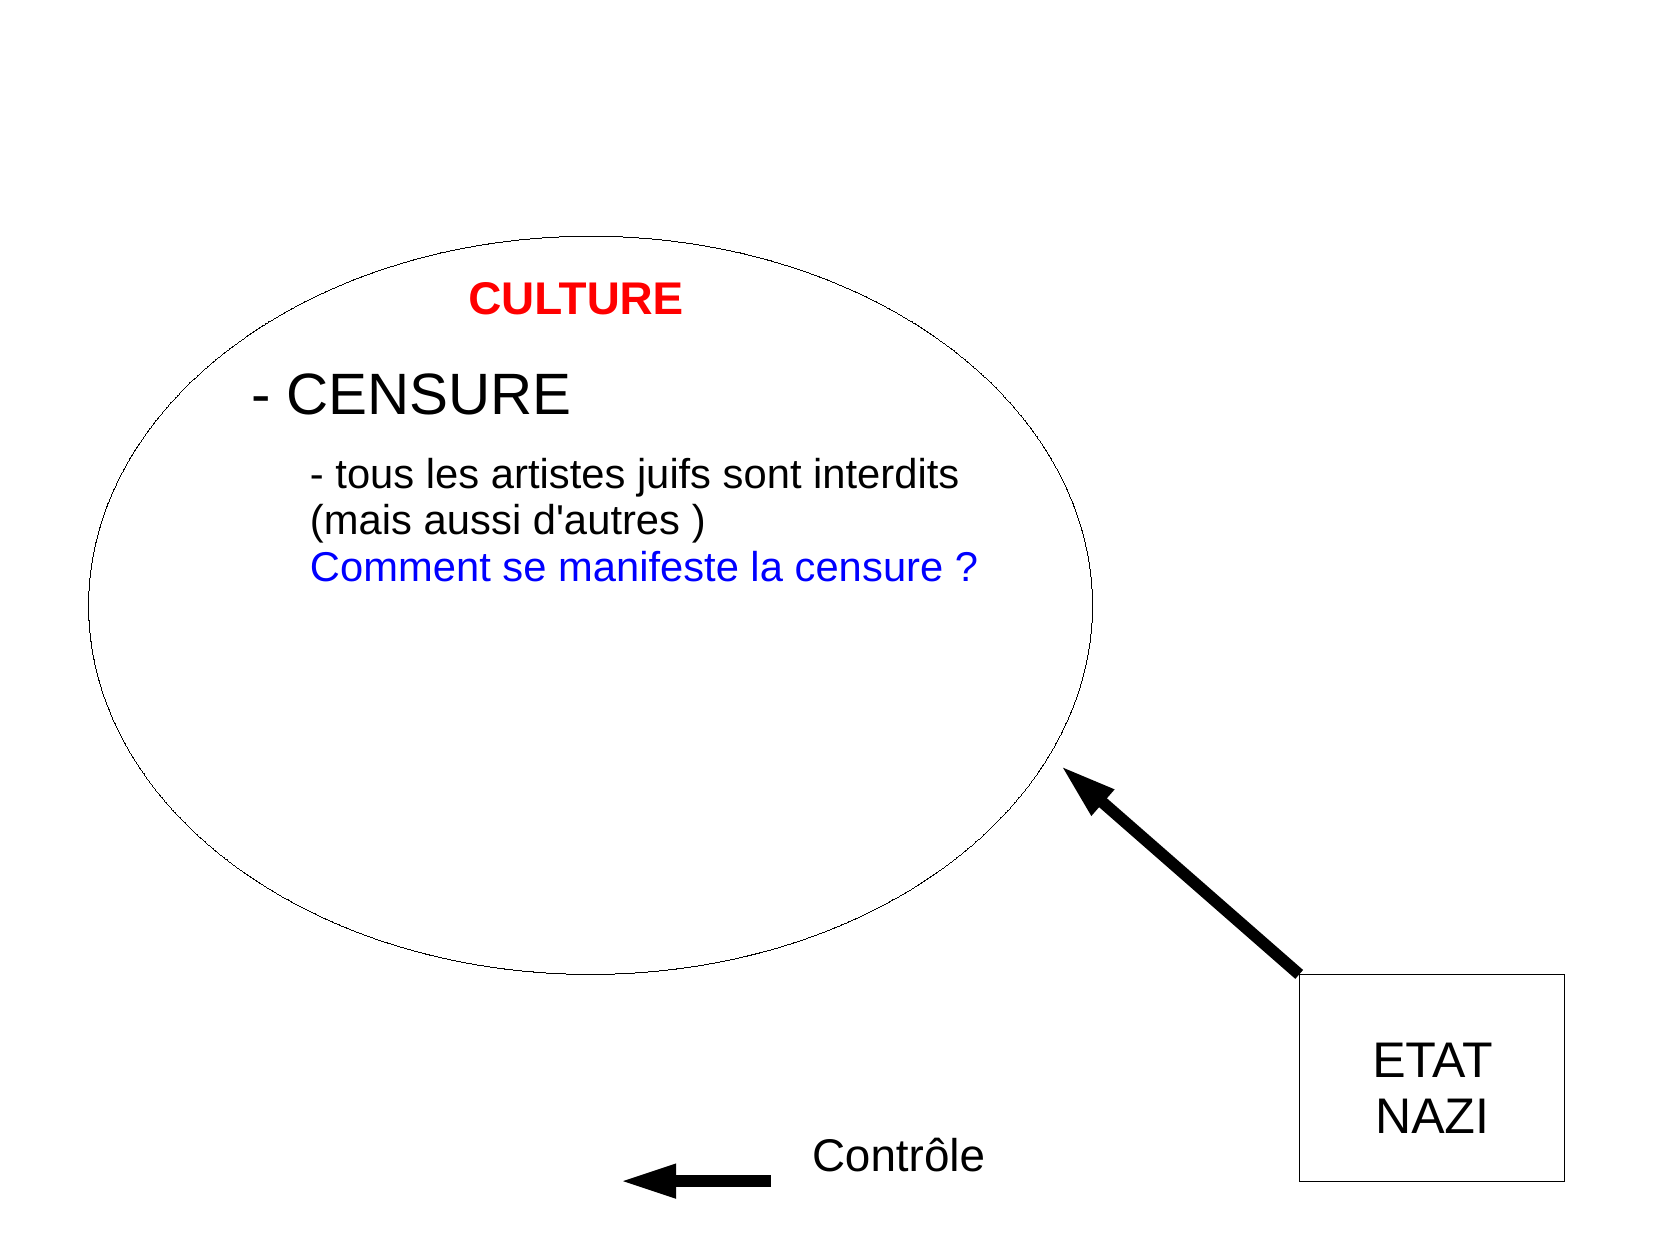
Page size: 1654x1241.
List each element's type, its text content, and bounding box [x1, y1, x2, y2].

text_box - tous les artistes juifs sont interdits (mais aussi d'autres ) Comment se manifeste la censure ? [295, 443, 1123, 599]
text_box ETAT NAZI [1299, 1025, 1565, 1152]
text_box CULTURE [265, 265, 886, 333]
text_box - CENSURE [236, 354, 1034, 434]
text_box Contrôle [797, 1122, 1123, 1188]
